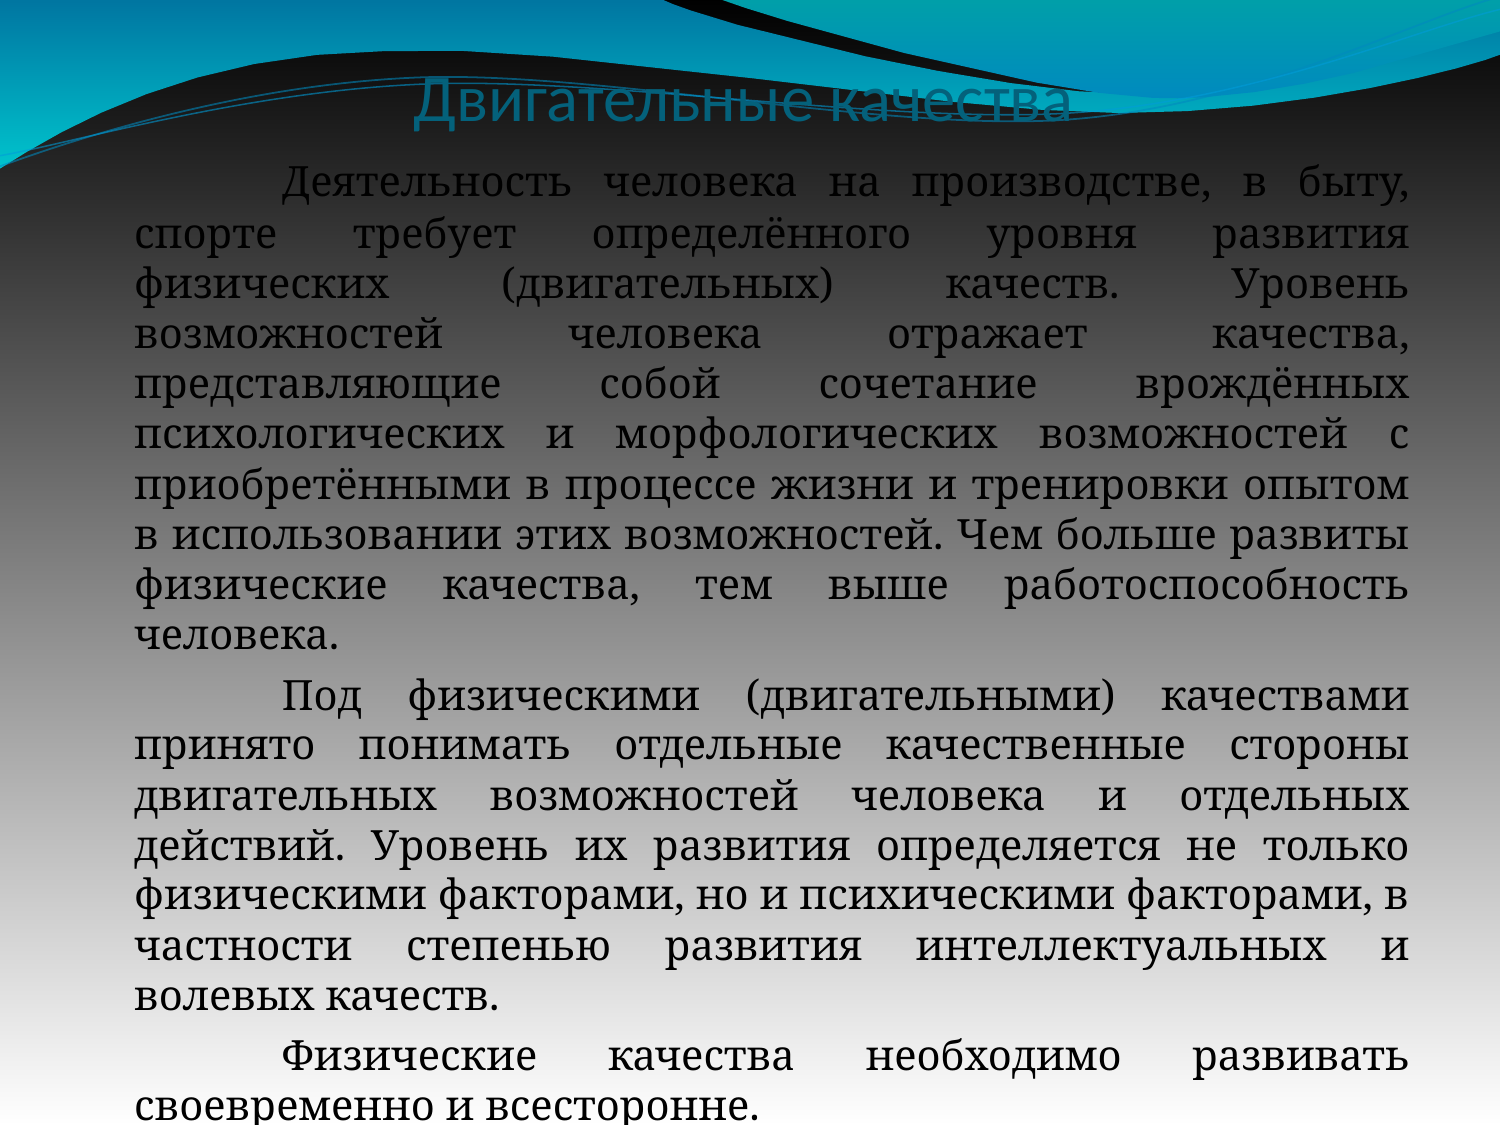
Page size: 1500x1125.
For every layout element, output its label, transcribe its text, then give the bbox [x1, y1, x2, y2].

list Деятельность человека на производстве, в быту, спорте требует определённого уровня развития физических (двигательных) качеств. Уровень возможностей человека отражает качества, представляющие собой сочетание врождённых психологических и морфологических возможностей с приобретёнными в процессе жизни и тренировки опытом в использовании этих возможностей. Чем больше развиты физические качества, тем выше работоспособность человека. Под физическими (двигательными) качествами принято понимать отдельные качественные стороны двигательных возможностей человека и отдельных действий. Уровень их развития определяется не только физическими факторами, но и психическими факторами, в частности степенью развития интеллектуальных и волевых качеств. Физические качества необходимо развивать своевременно и всесторонне. [74, 0, 1425, 846]
